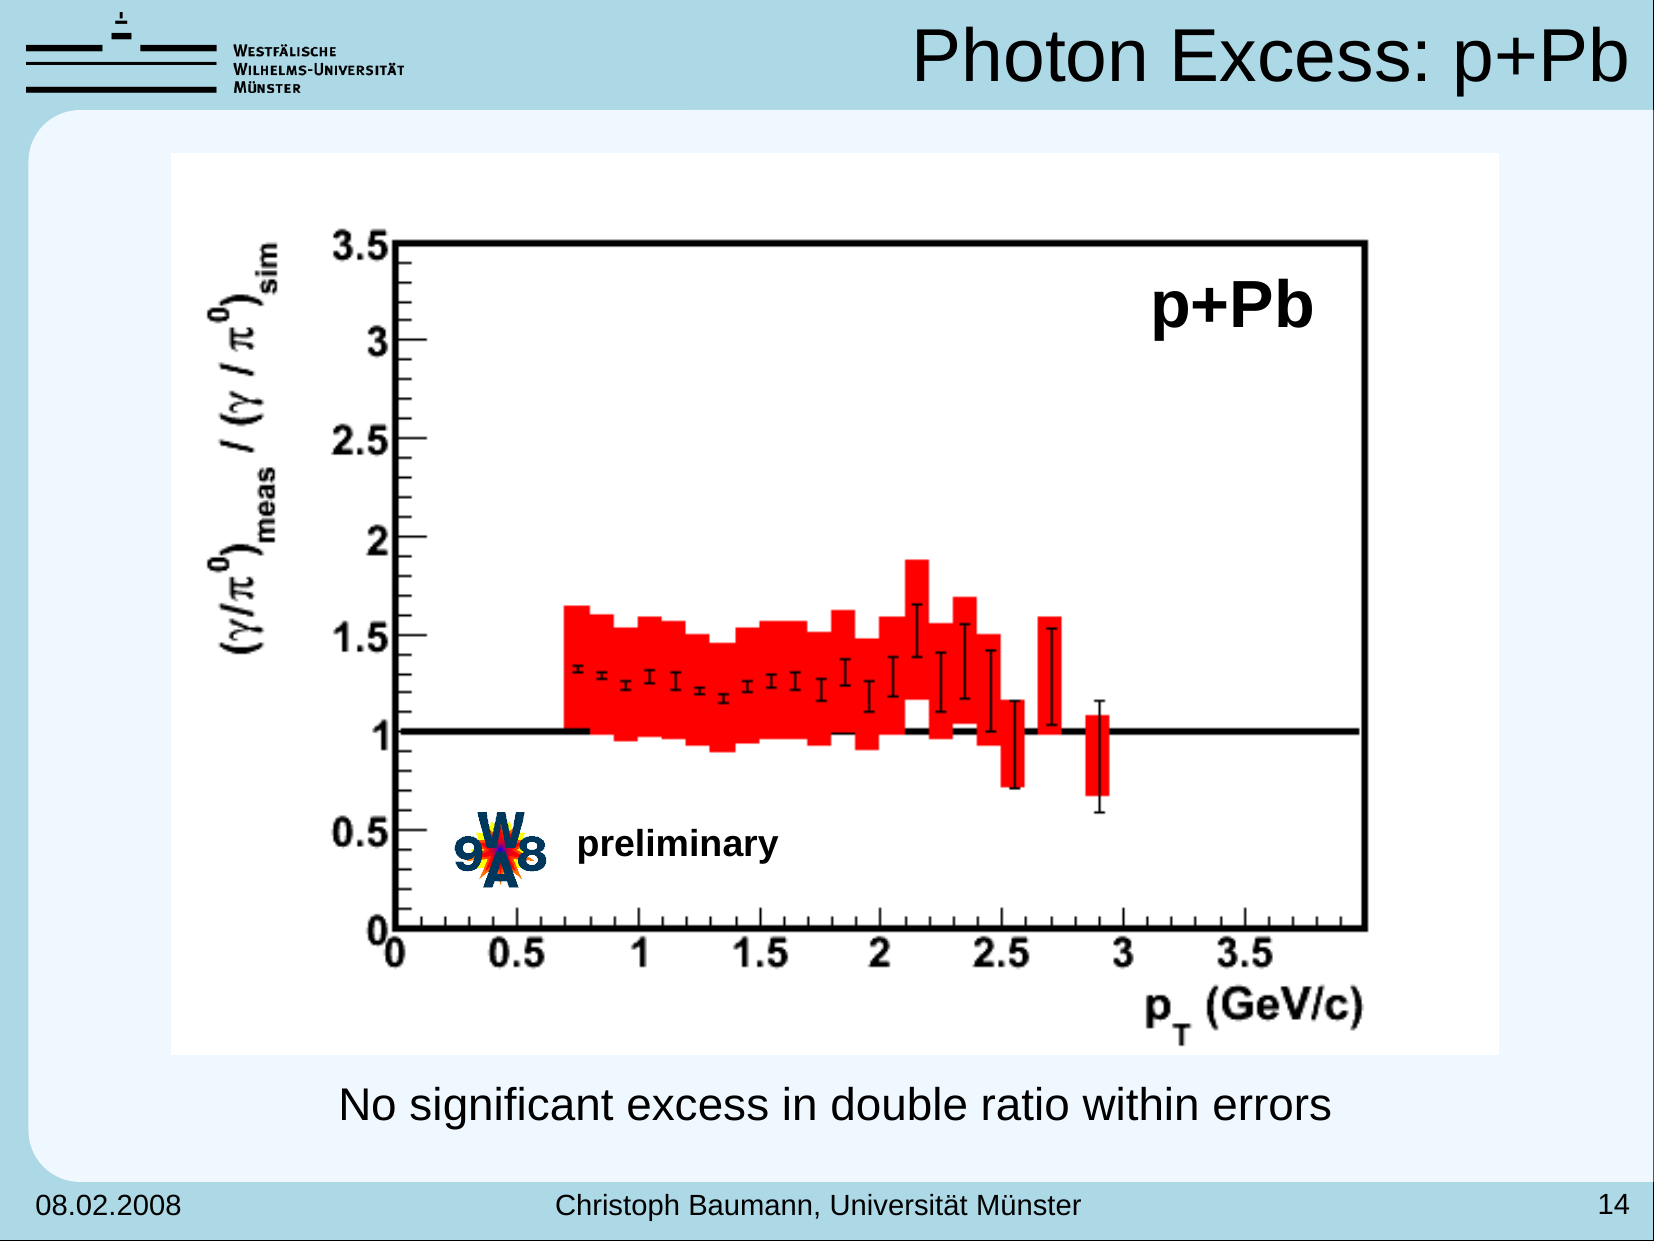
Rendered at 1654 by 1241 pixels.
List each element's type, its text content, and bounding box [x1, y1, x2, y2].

text_box p+Pb [1135, 259, 1654, 350]
picture [171, 153, 1499, 1055]
text_box preliminary [561, 815, 794, 873]
list No significant excess in double ratio within errors [0, 1079, 1654, 1192]
title Photon Excess: p+Pb [435, 12, 1631, 98]
picture [26, 12, 404, 93]
